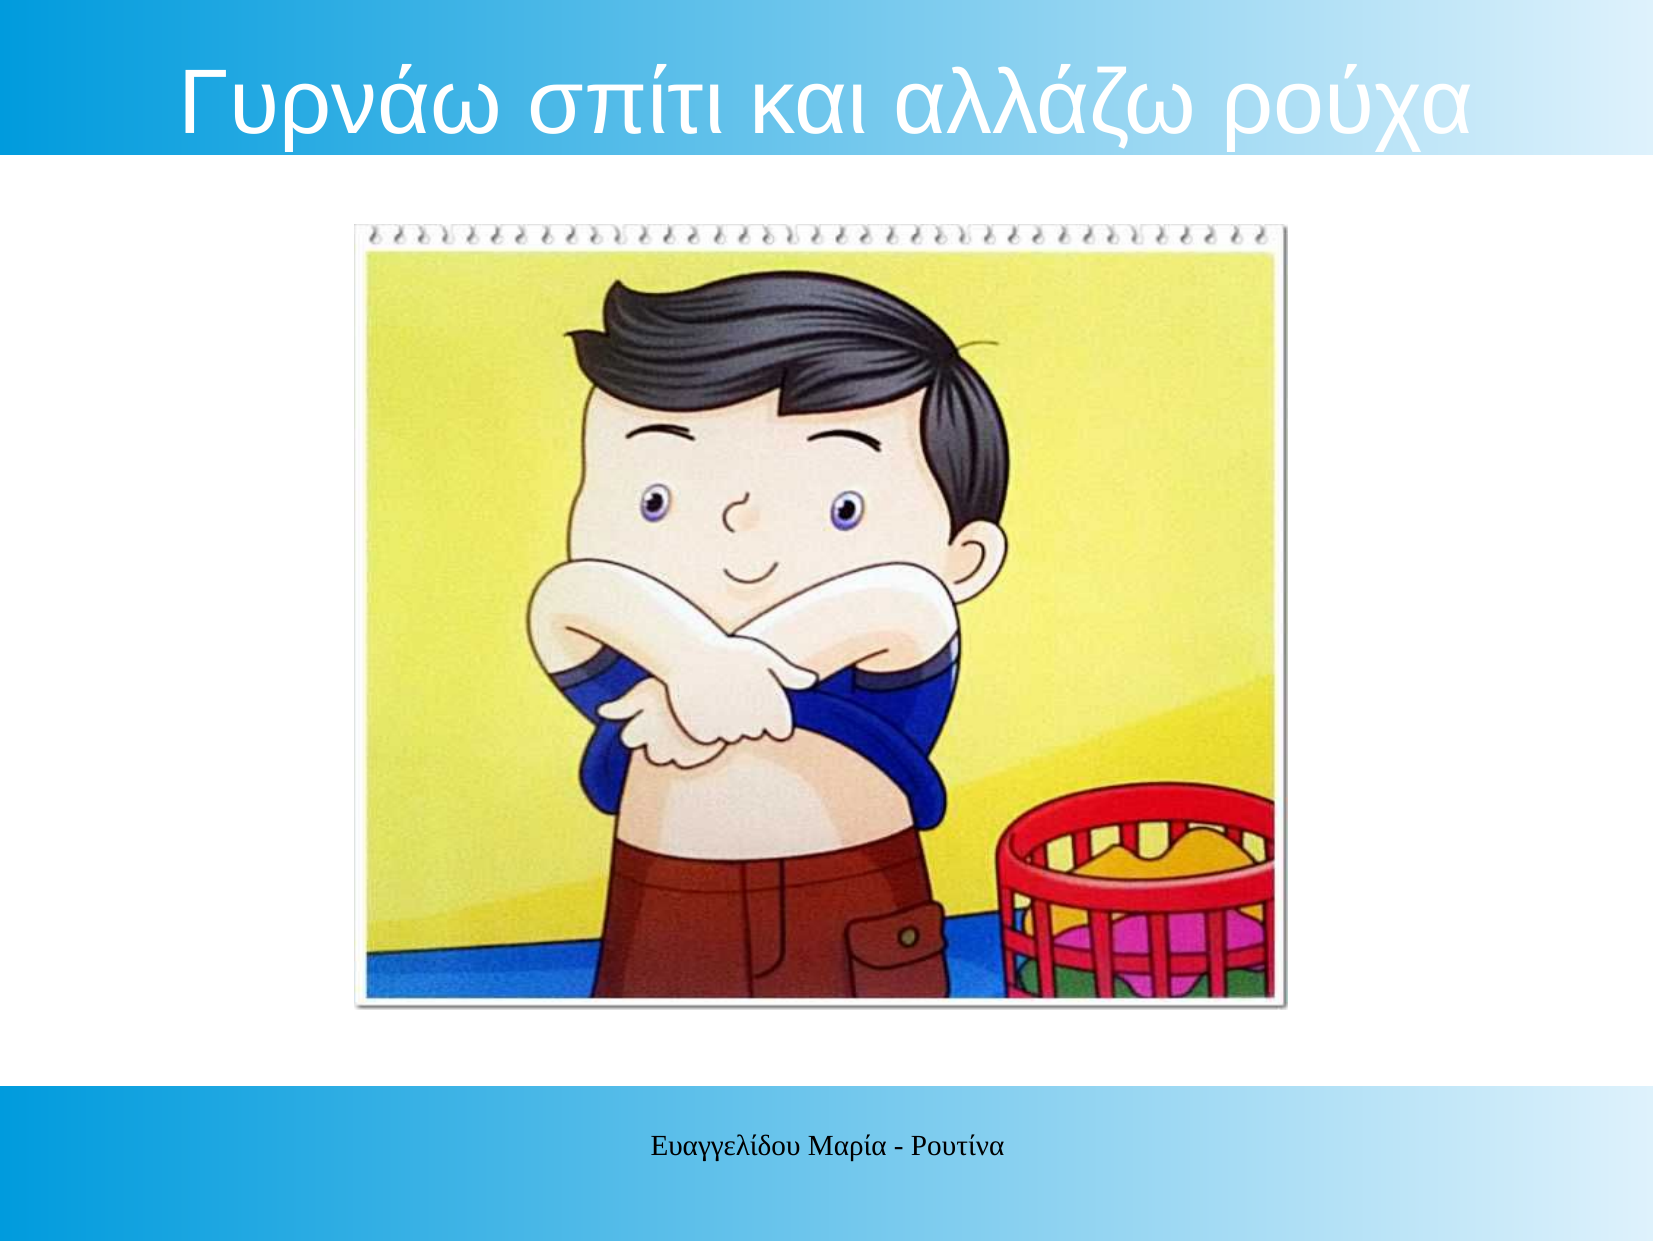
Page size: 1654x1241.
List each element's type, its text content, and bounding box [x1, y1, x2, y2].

title Γυρνάω σπίτι και αλλάζω ρούχα [82, 49, 1571, 155]
picture [354, 224, 1288, 1010]
